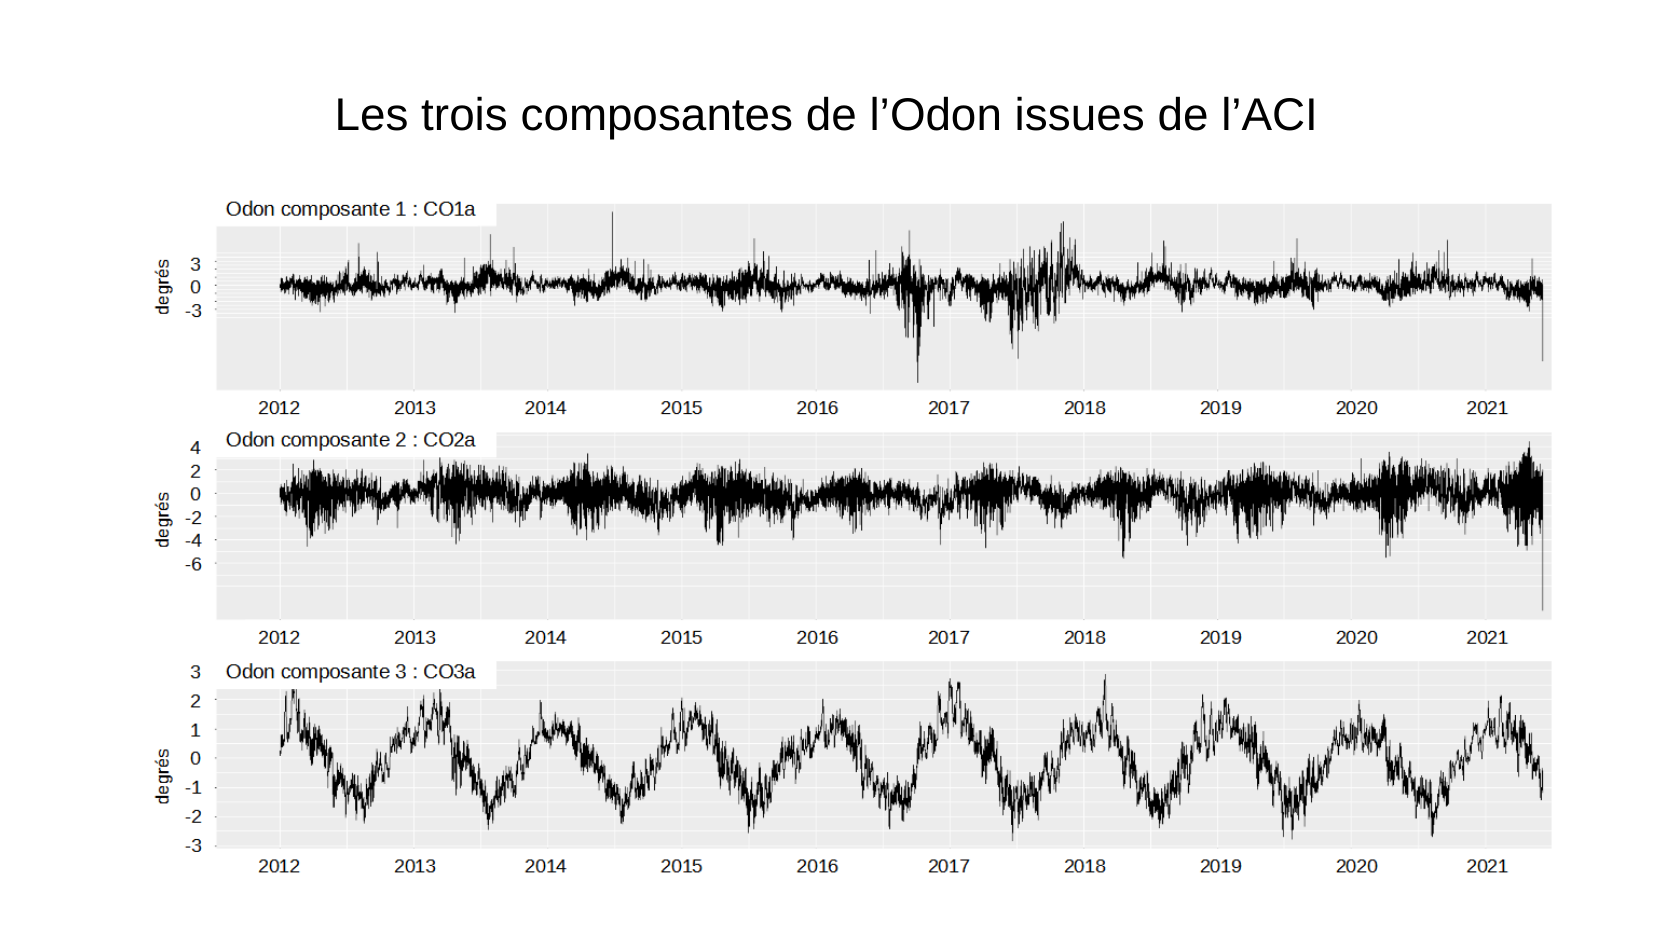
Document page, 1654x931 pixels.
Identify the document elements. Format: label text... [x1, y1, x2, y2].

picture [147, 192, 1557, 880]
title Les trois composantes de l’Odon issues de l’ACI [82, 37, 1571, 193]
